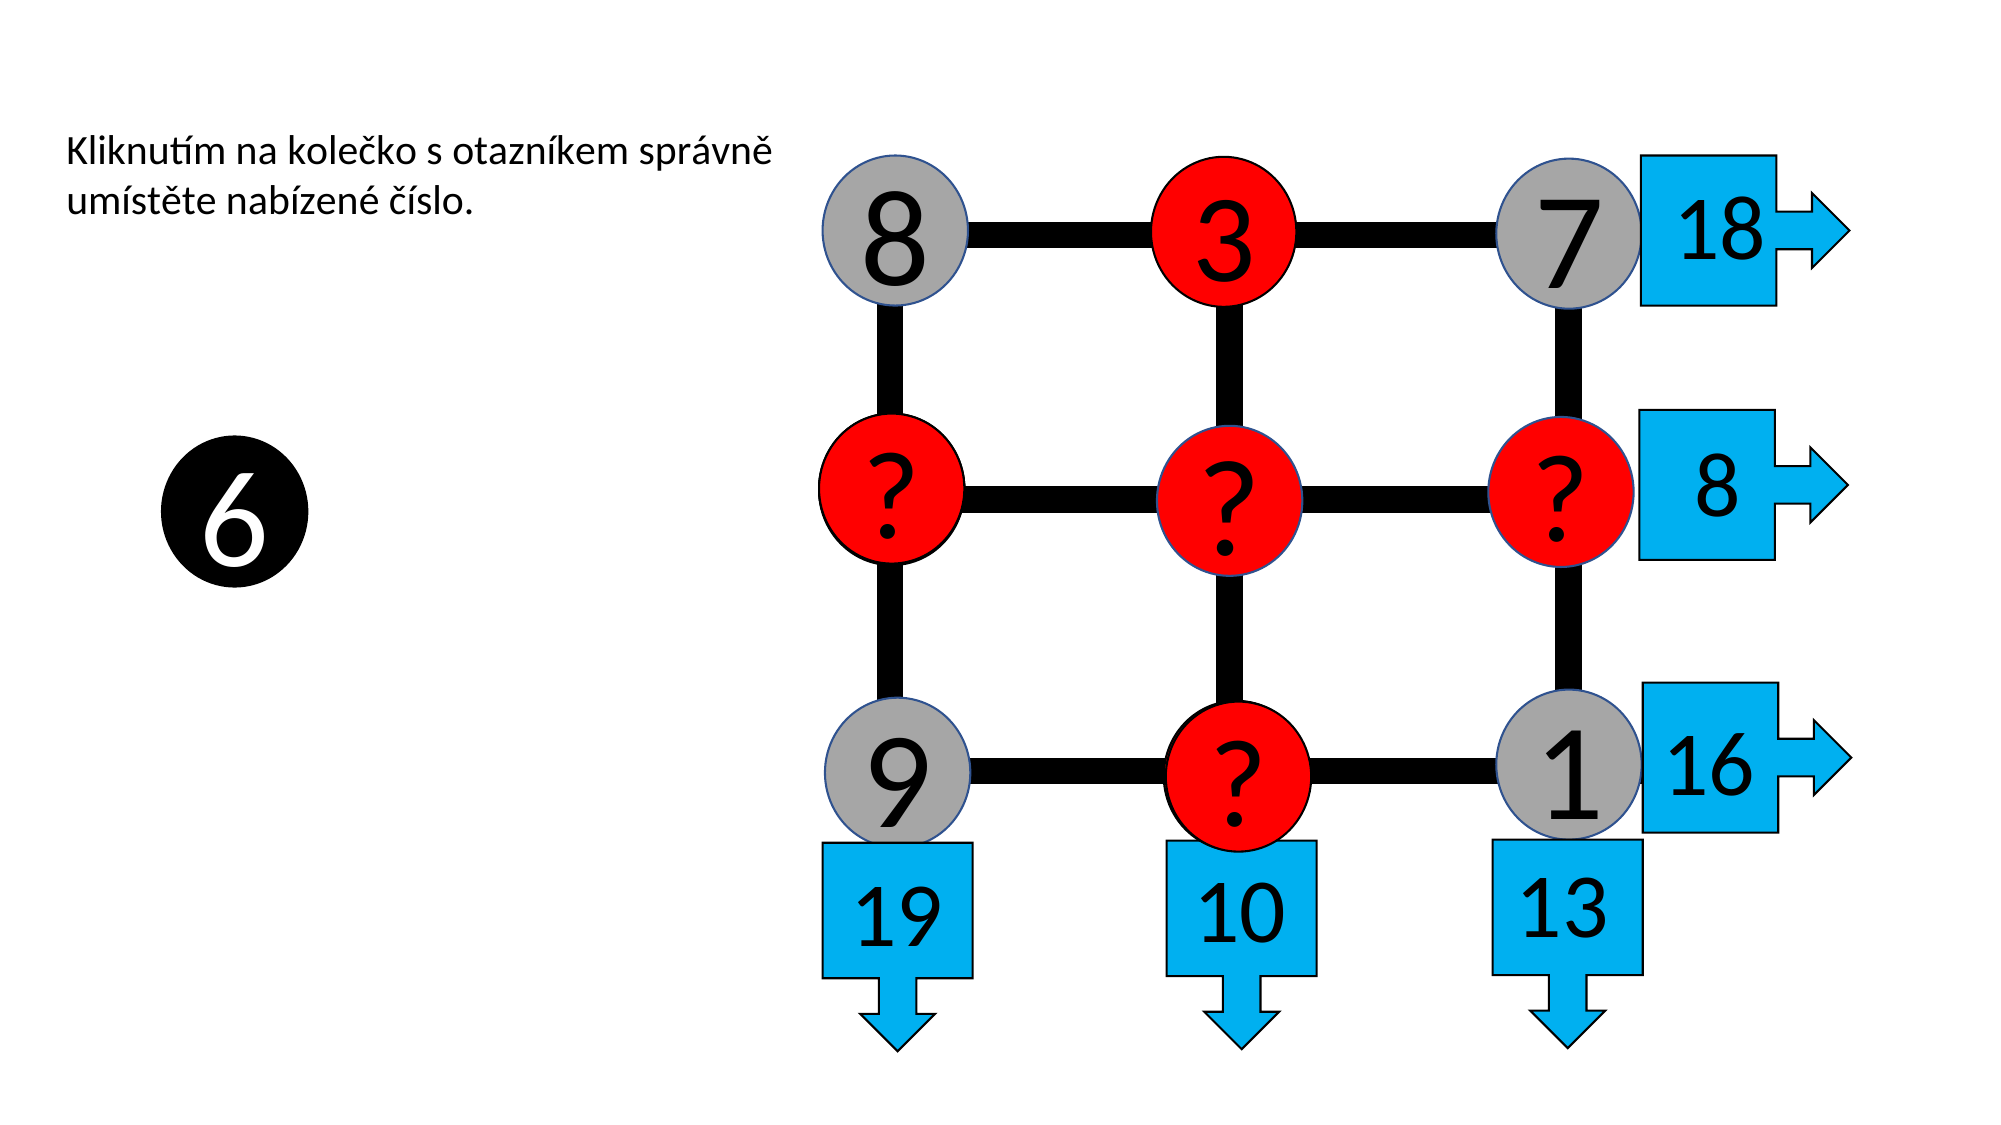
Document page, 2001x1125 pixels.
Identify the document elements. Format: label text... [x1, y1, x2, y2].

text_box ? [1488, 416, 1634, 567]
text_box [1310, 759, 1498, 784]
text_box 19 [835, 847, 959, 974]
text_box ? [1156, 425, 1303, 576]
text_box 13 [1501, 837, 1624, 964]
text_box [967, 223, 1152, 248]
text_box 18 [1658, 160, 1781, 286]
text_box [1639, 409, 1848, 560]
text_box Kliknutím na kolečko s otazníkem správně umístěte nabízené číslo. [51, 114, 789, 231]
text_box ? [819, 413, 965, 564]
text_box 1 [1496, 689, 1642, 837]
text_box [1216, 305, 1242, 426]
text_box [877, 304, 903, 414]
text_box 16 [1647, 695, 1771, 822]
text_box [1216, 575, 1242, 703]
text_box 10 [1178, 842, 1302, 969]
text_box [962, 487, 1158, 512]
text_box [1302, 487, 1490, 512]
text_box [1781, 192, 1850, 268]
text_box 6 [161, 436, 308, 587]
text_box [1556, 565, 1581, 690]
text_box 3 [1150, 156, 1297, 307]
text_box [970, 759, 1165, 784]
text_box 7 [1496, 158, 1640, 309]
text_box [1556, 308, 1581, 419]
text_box [1166, 840, 1317, 1050]
text_box [1640, 155, 1777, 306]
text_box ? [1165, 701, 1312, 852]
text_box 9 [824, 697, 971, 842]
text_box [1295, 223, 1497, 248]
text_box 8 [822, 155, 968, 306]
text_box 8 [1679, 417, 1757, 543]
text_box [1492, 839, 1643, 1049]
text_box [1640, 682, 1852, 833]
text_box [822, 842, 973, 1052]
text_box [877, 564, 903, 700]
